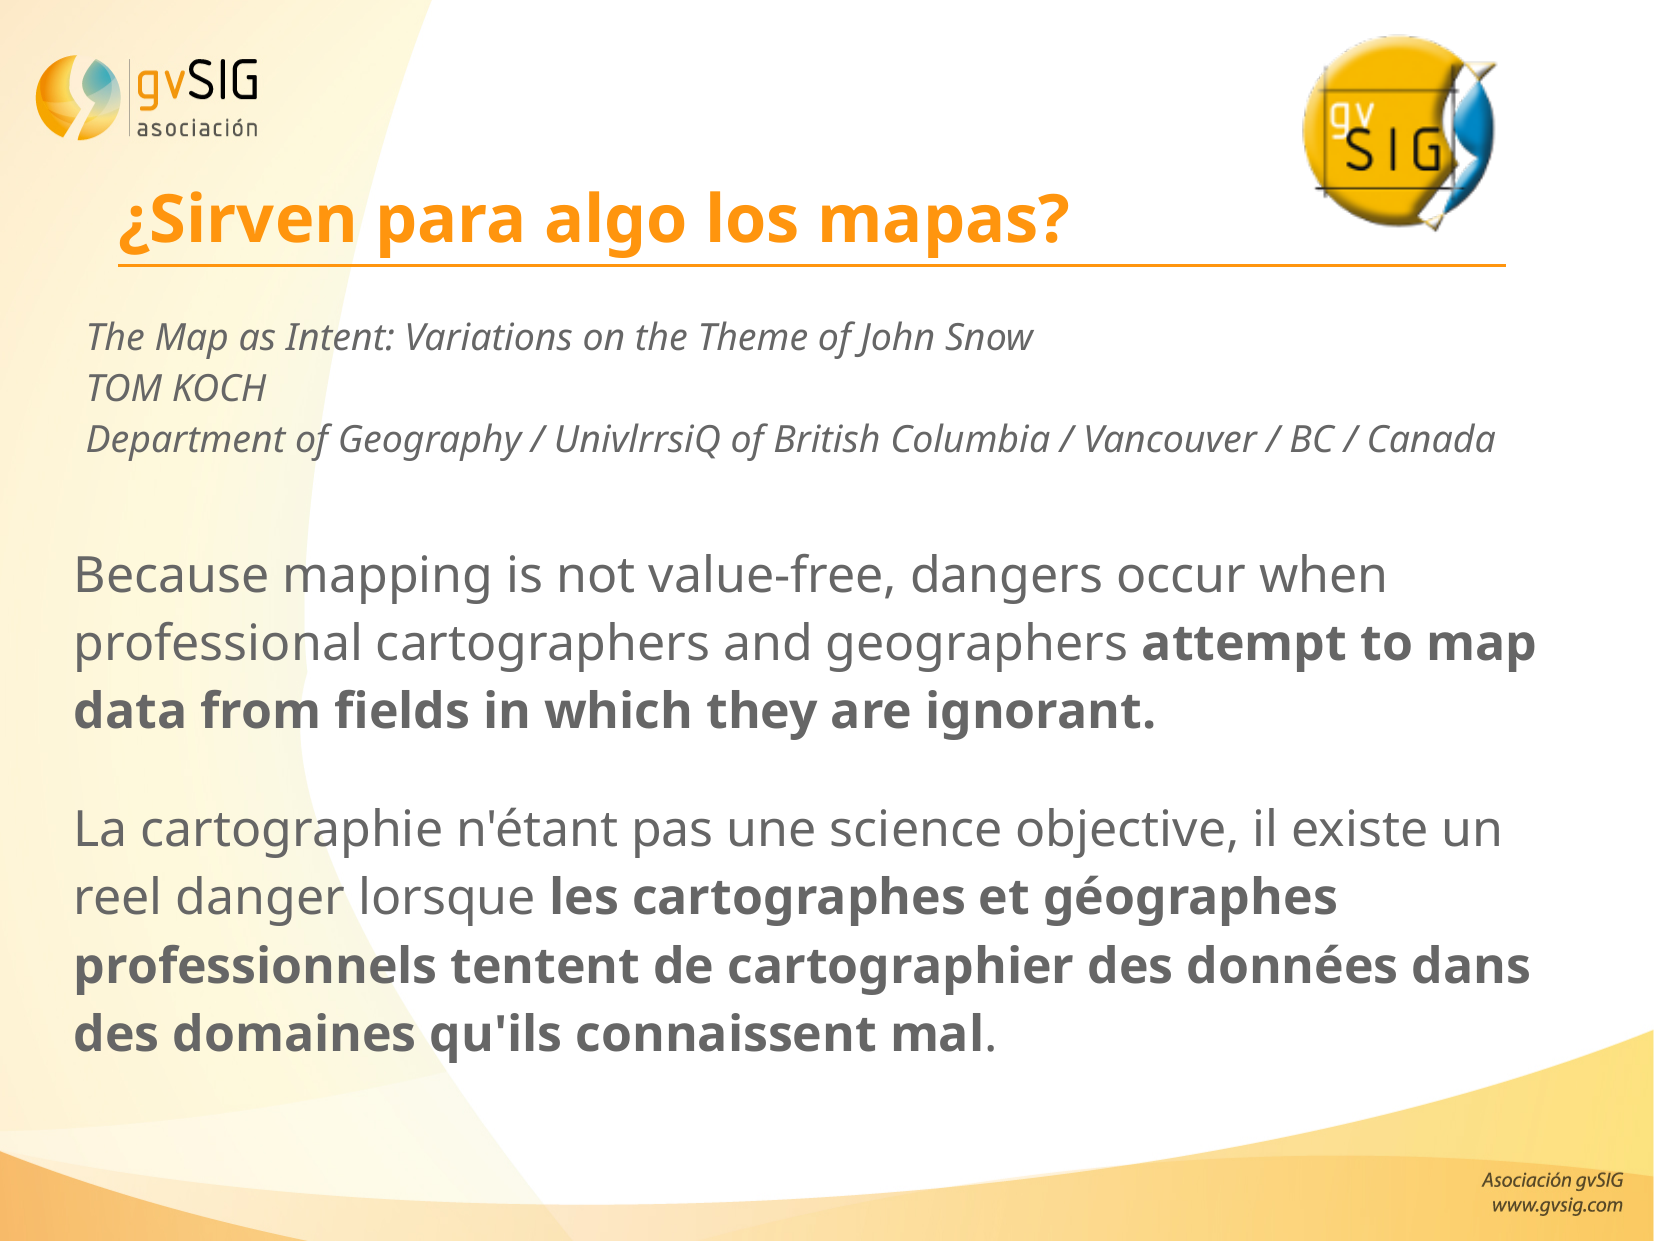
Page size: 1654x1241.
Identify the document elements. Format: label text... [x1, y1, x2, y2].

picture [0, 0, 1654, 1241]
text_box Because mapping is not value-free, dangers occur when professional cartographers and geographers attempt to map data from fields in which they are ignorant. [59, 531, 1625, 729]
text_box ¿Sirven para algo los mapas? [118, 177, 1247, 256]
text_box La cartographie n'étant pas une science objective, il existe un reel danger lorsque les cartographes et géographes professionnels tentent de cartographier des données dans des domaines qu'ils connaissent mal. [59, 785, 1595, 1034]
text_box The Map as Intent: Variations on the Theme of John Snow TOM KOCH Department of Geography / UnivlrrsiQ of British Columbia / Vancouver / BC / Canada [70, 303, 1607, 493]
